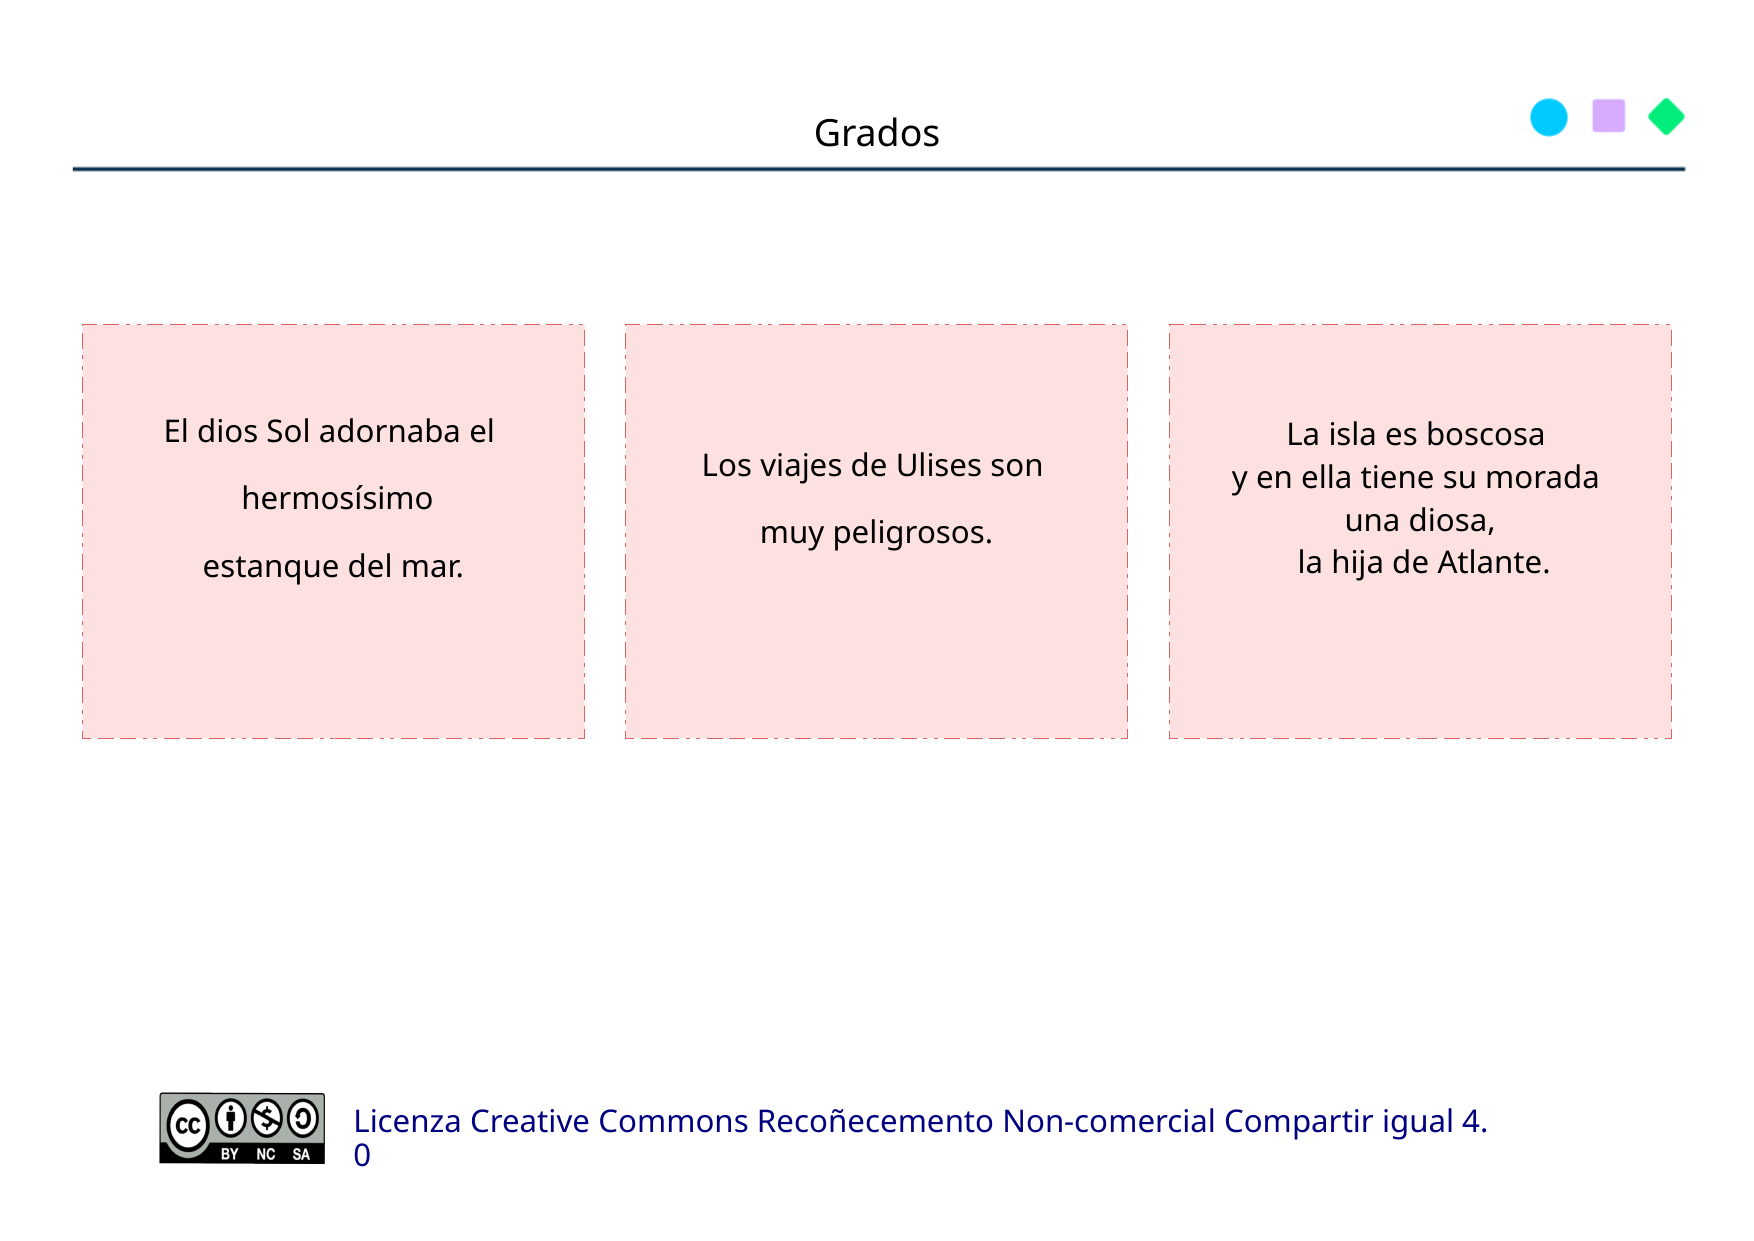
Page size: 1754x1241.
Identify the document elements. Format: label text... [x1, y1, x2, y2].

text_box Licenza Creative Commons Recoñecemento Non-comercial Compartir igual 4.0 [338, 1072, 1506, 1170]
text_box La isla es boscosa y en ella tiene su morada una diosa, la hija de Atlante. [1169, 324, 1672, 739]
text_box El dios Sol adornaba el hermosísimo estanque del mar. [82, 324, 585, 739]
picture [59, 70, 1695, 194]
text_box Los viajes de Ulises son muy peligrosos. [625, 324, 1128, 739]
picture [159, 1092, 325, 1164]
